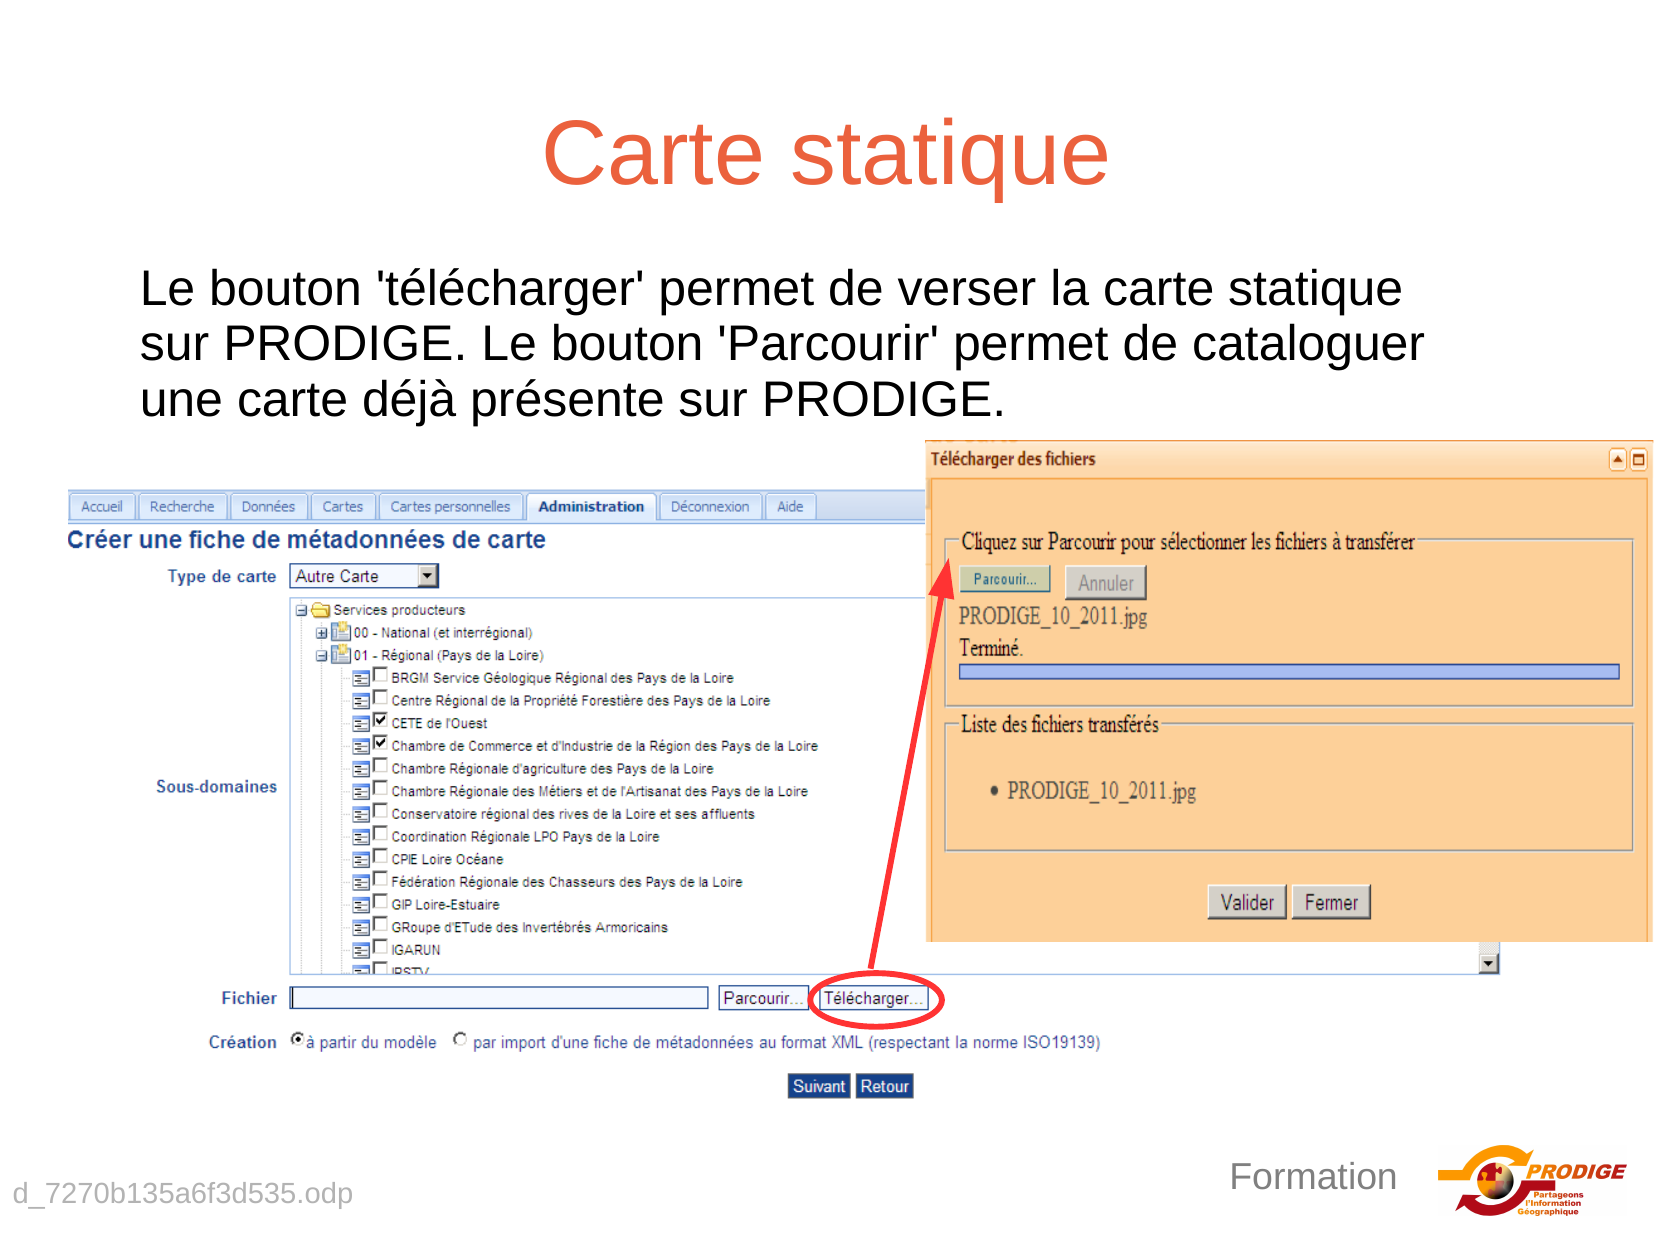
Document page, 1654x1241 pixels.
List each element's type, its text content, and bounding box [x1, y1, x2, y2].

picture [68, 440, 1654, 1120]
text_box Le bouton 'télécharger' permet de verser la carte statique sur PRODIGE. Le bouton 'Parcourir' permet de cataloguer une carte déjà présente sur PRODIGE. [125, 252, 1456, 462]
title Carte statique [82, 56, 1571, 250]
picture [1438, 1145, 1627, 1216]
